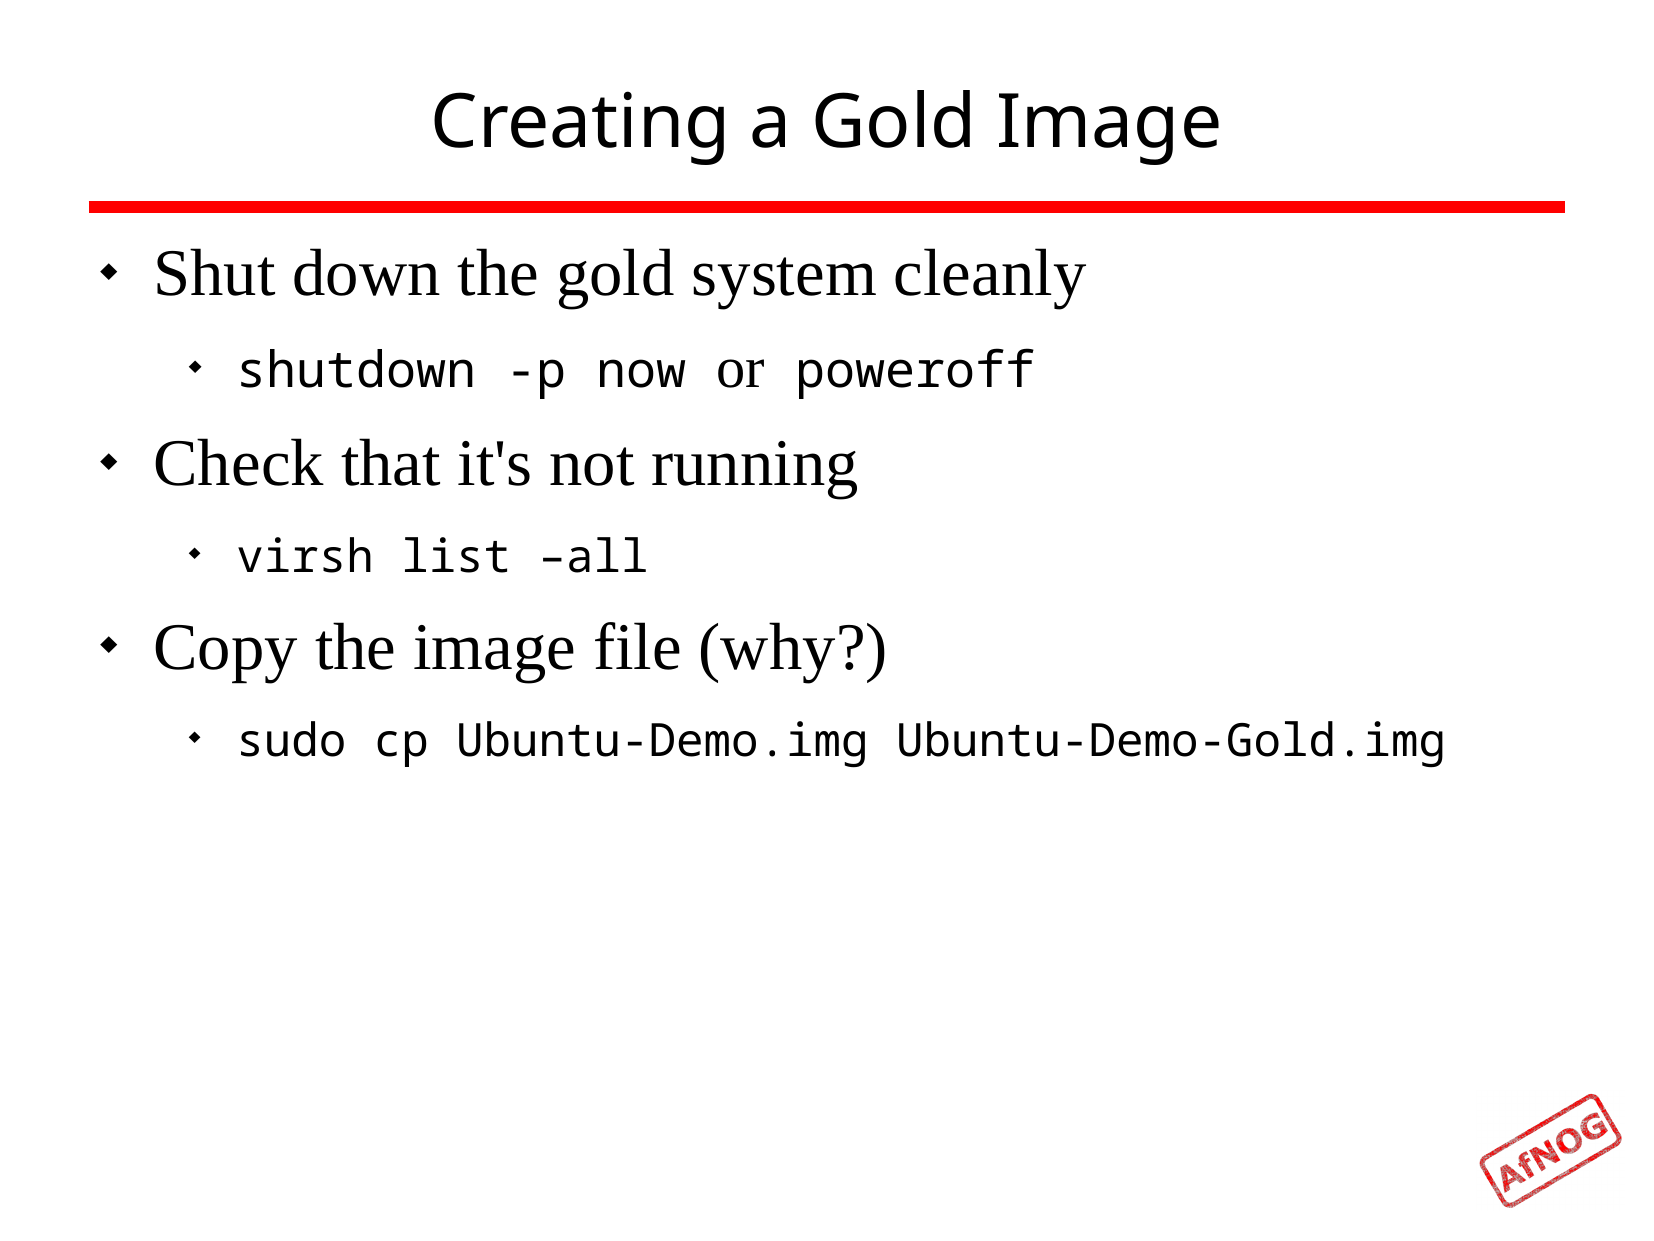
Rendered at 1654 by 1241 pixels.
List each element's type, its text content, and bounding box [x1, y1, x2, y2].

title Creating a Gold Image [82, 29, 1571, 207]
list Shut down the gold system cleanly shutdown -p now or poweroff Check that it's not running virsh list –all Copy the image file (why?) sudo cp Ubuntu-Demo.img Ubuntu-Demo-Gold.img [82, 236, 1571, 1152]
picture [1476, 1090, 1625, 1211]
